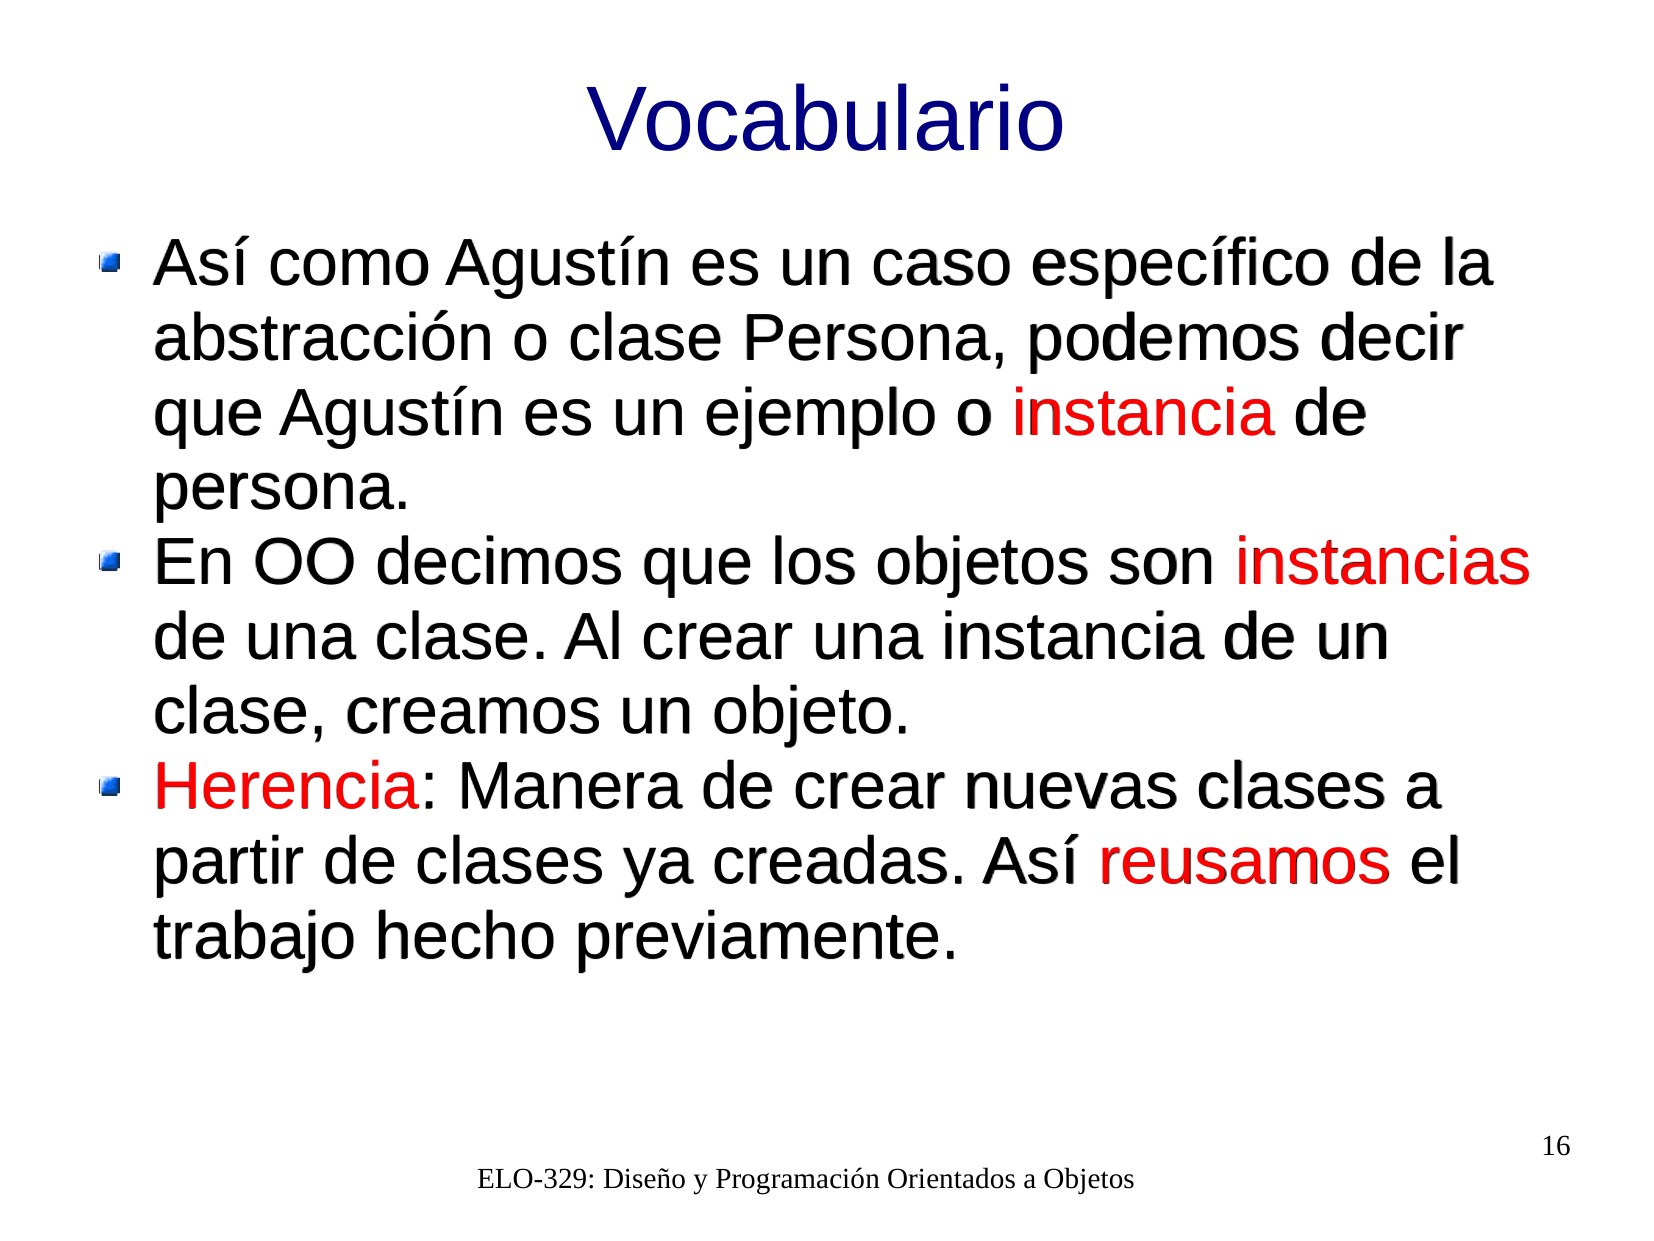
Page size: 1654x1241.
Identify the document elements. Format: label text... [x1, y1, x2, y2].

list Así como Agustín es un caso específico de la abstracción o clase Persona, podemos decir que Agustín es un ejemplo o instancia de persona. En OO decimos que los objetos son instancias de una clase. Al crear una instancia de un clase, creamos un objeto. Herencia: Manera de crear nuevas clases a partir de clases ya creadas. Así reusamos el trabajo hecho previamente. [82, 225, 1571, 1126]
title Vocabulario [82, 49, 1571, 188]
